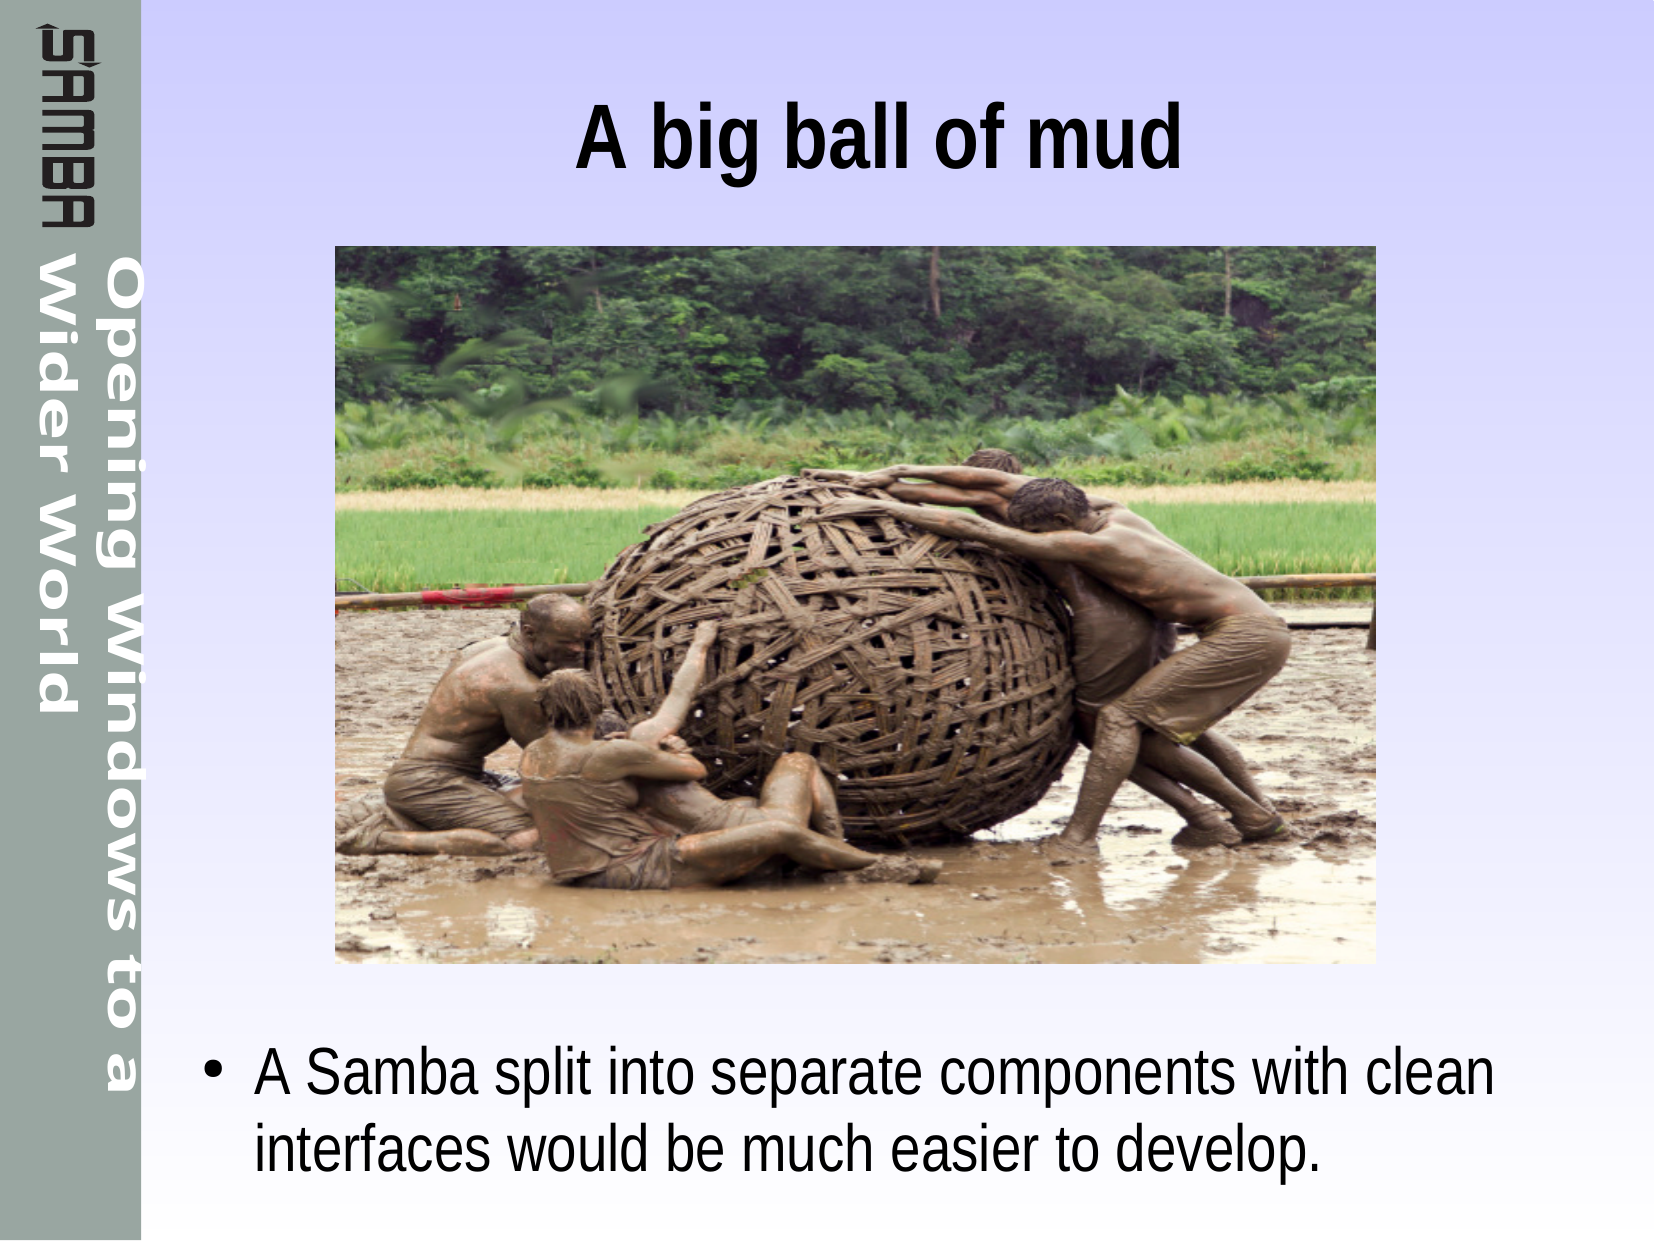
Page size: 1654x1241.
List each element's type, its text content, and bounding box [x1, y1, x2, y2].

picture [335, 246, 1376, 964]
title A big ball of mud [173, 31, 1586, 239]
list A Samba split into separate components with clean interfaces would be much easier to develop. [183, 1032, 1598, 1184]
